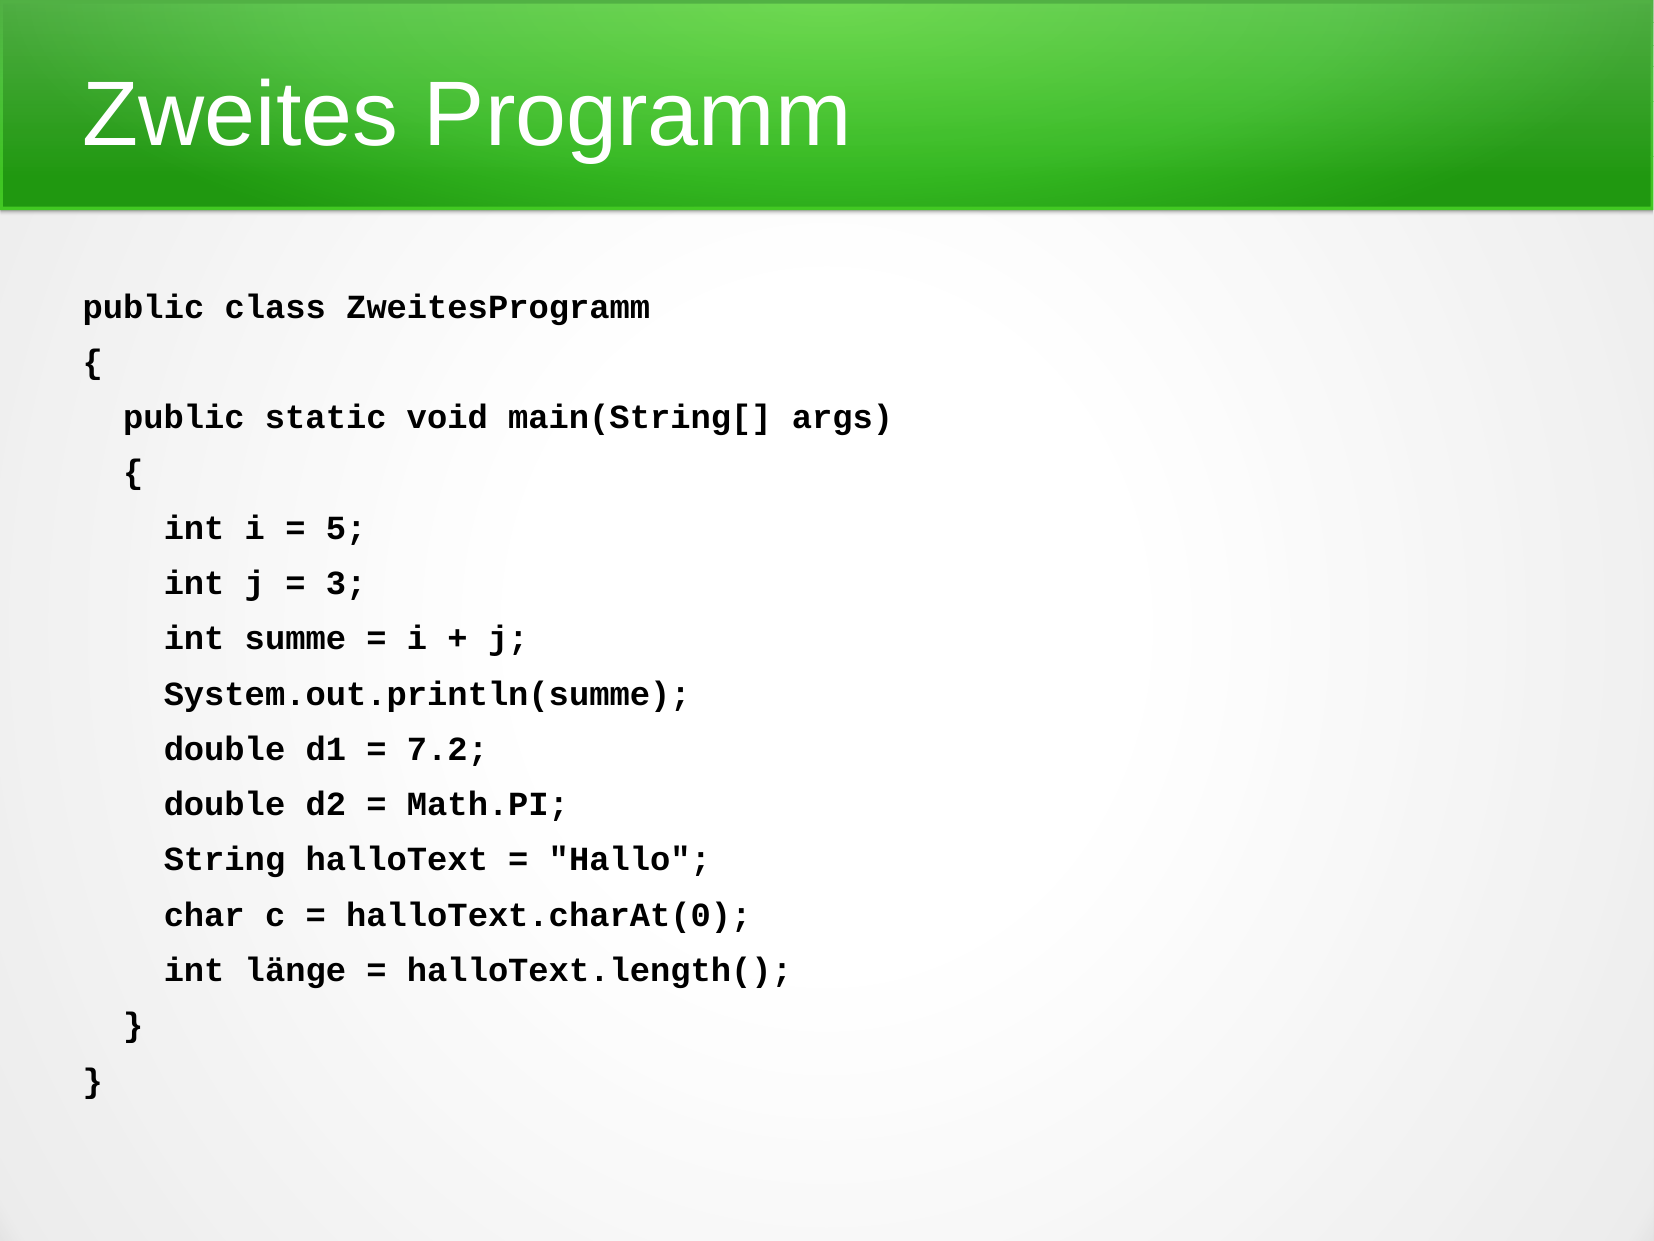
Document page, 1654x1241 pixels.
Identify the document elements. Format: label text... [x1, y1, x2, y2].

list public class ZweitesProgramm { public static void main(String[] args) { int i = 5; int j = 3; int summe = i + j; System.out.println(summe); double d1 = 7.2; double d2 = Math.PI; String halloText = "Hallo"; char c = halloText.charAt(0); int länge = halloText.length(); } } [82, 290, 1538, 1111]
title Zweites Programm [82, 49, 1571, 179]
